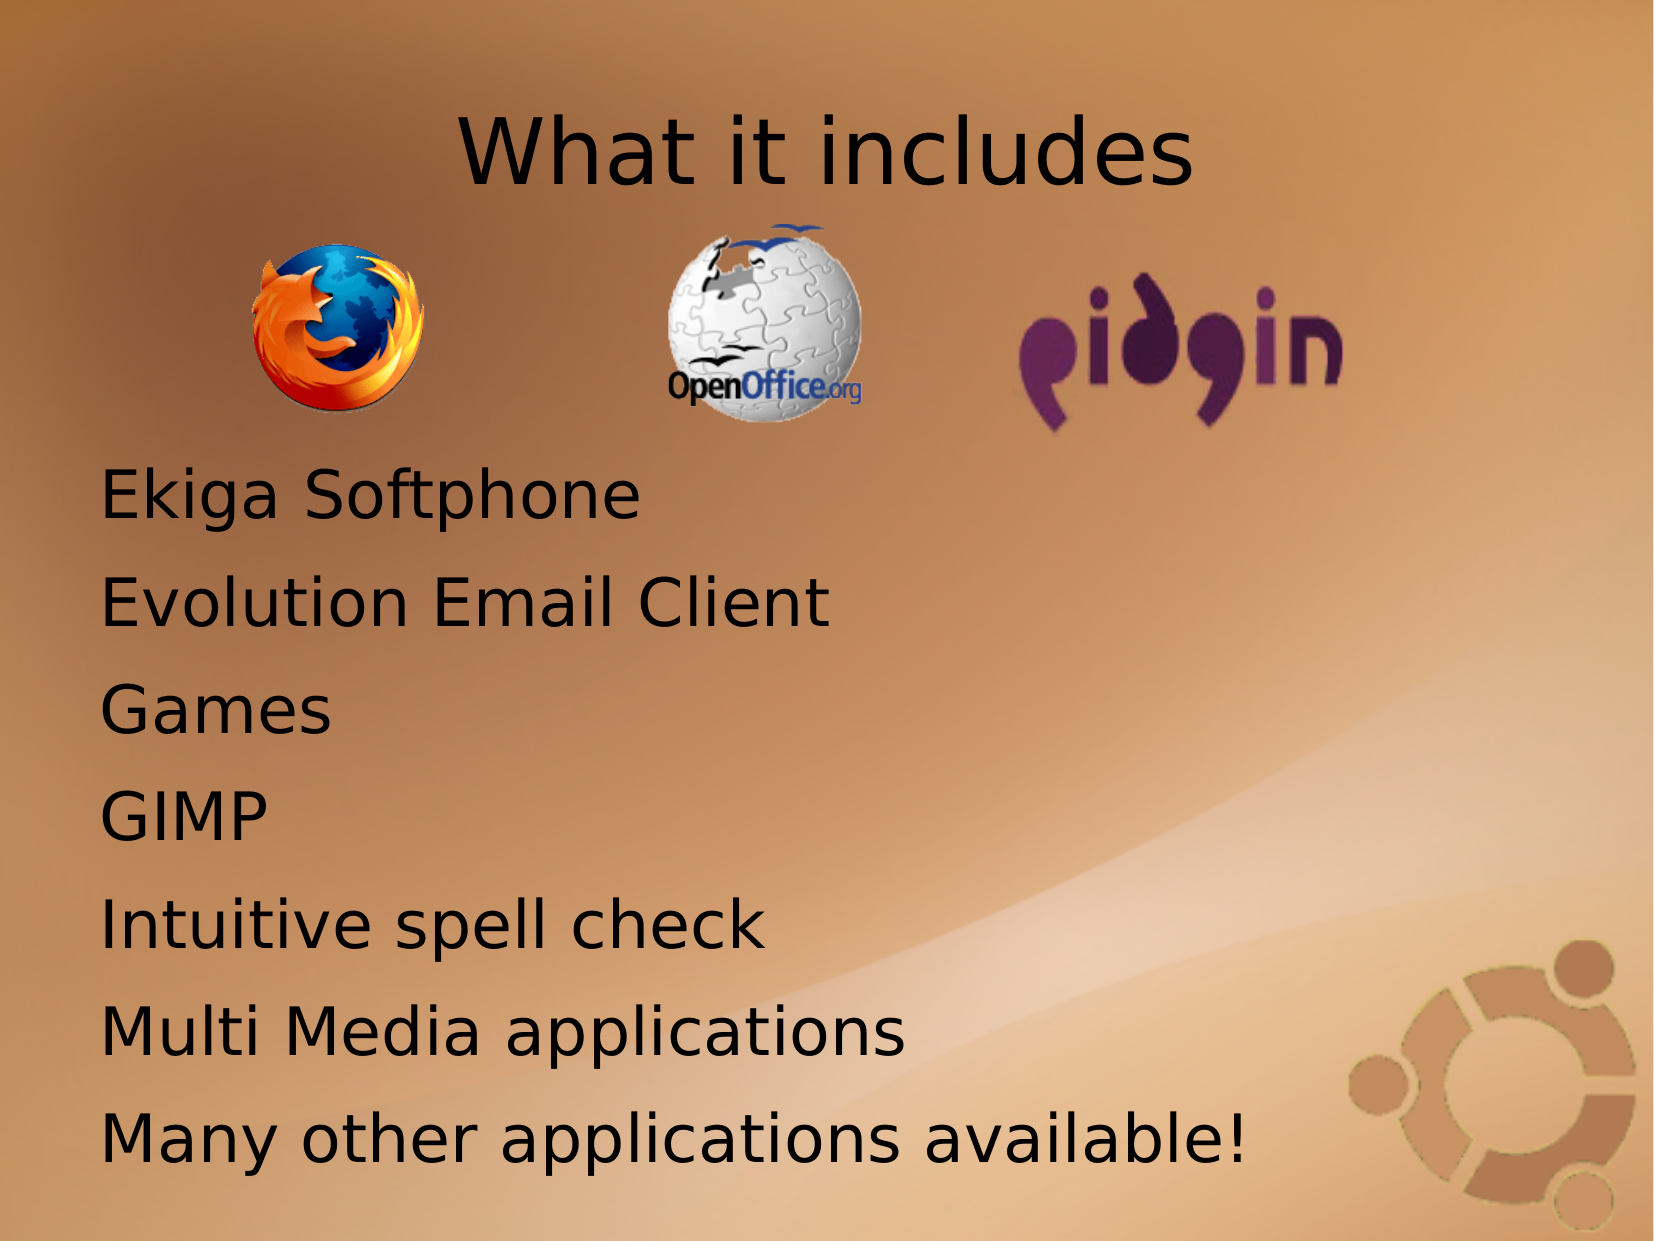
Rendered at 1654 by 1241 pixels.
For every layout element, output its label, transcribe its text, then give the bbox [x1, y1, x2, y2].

picture [0, 0, 1654, 1241]
list Ekiga Softphone Evolution Email Client Games GIMP Intuitive spell check Multi Media applications Many other applications available! [81, 456, 1570, 1179]
title What it includes [82, 56, 1571, 250]
